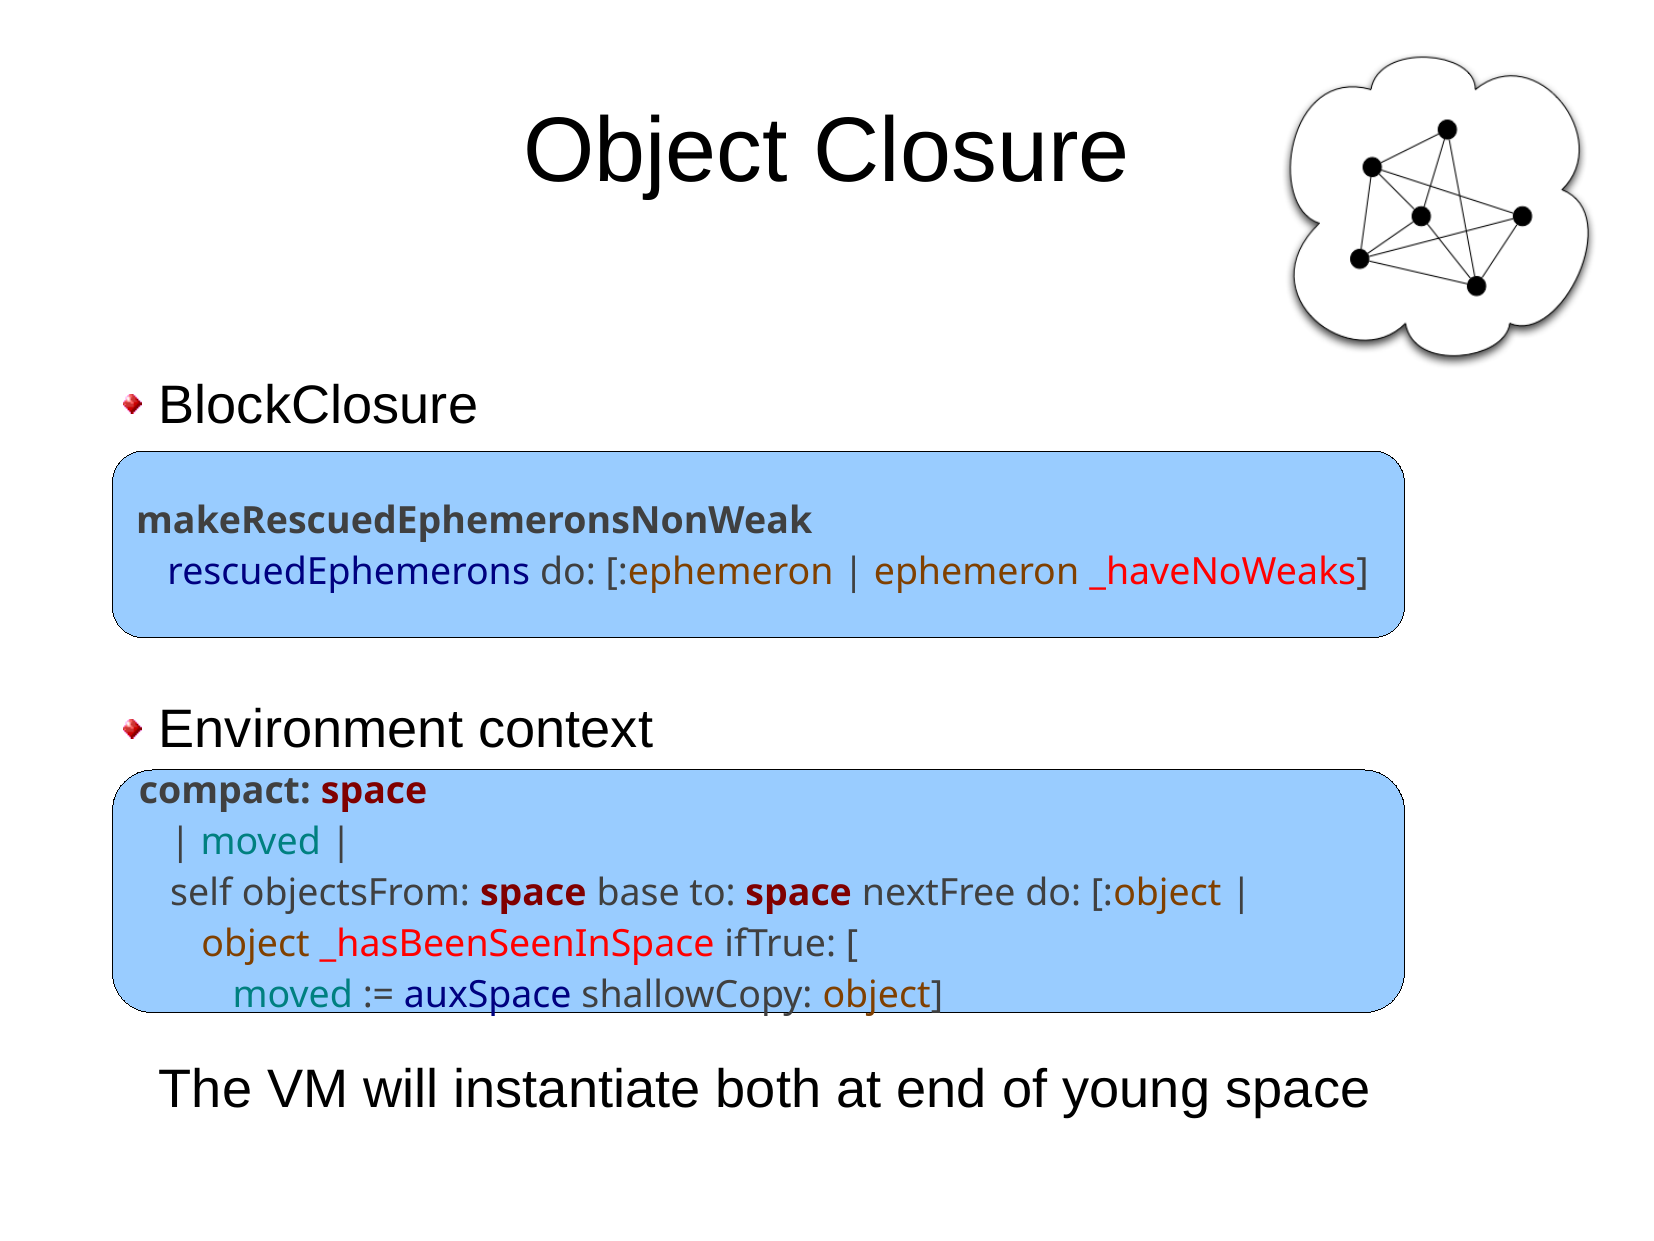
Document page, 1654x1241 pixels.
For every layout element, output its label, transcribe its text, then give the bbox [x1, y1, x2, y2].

picture [1275, 37, 1613, 376]
text_box compact: space | moved | self objectsFrom: space base to: space nextFree do: [:object | object _hasBeenSeenInSpace ifTrue: [ moved := auxSpace shallowCopy: object] [112, 769, 1405, 1013]
text_box BlockClosure [37, 366, 1351, 474]
text_box makeRescuedEphemeronsNonWeak rescuedEphemerons do: [:ephemeron | ephemeron _haveNoWeaks] [112, 451, 1405, 638]
text_box Environment context [37, 691, 1351, 799]
text_box The VM will instantiate both at end of young space [37, 1051, 1501, 1159]
text_box Object Closure [143, 91, 1275, 209]
